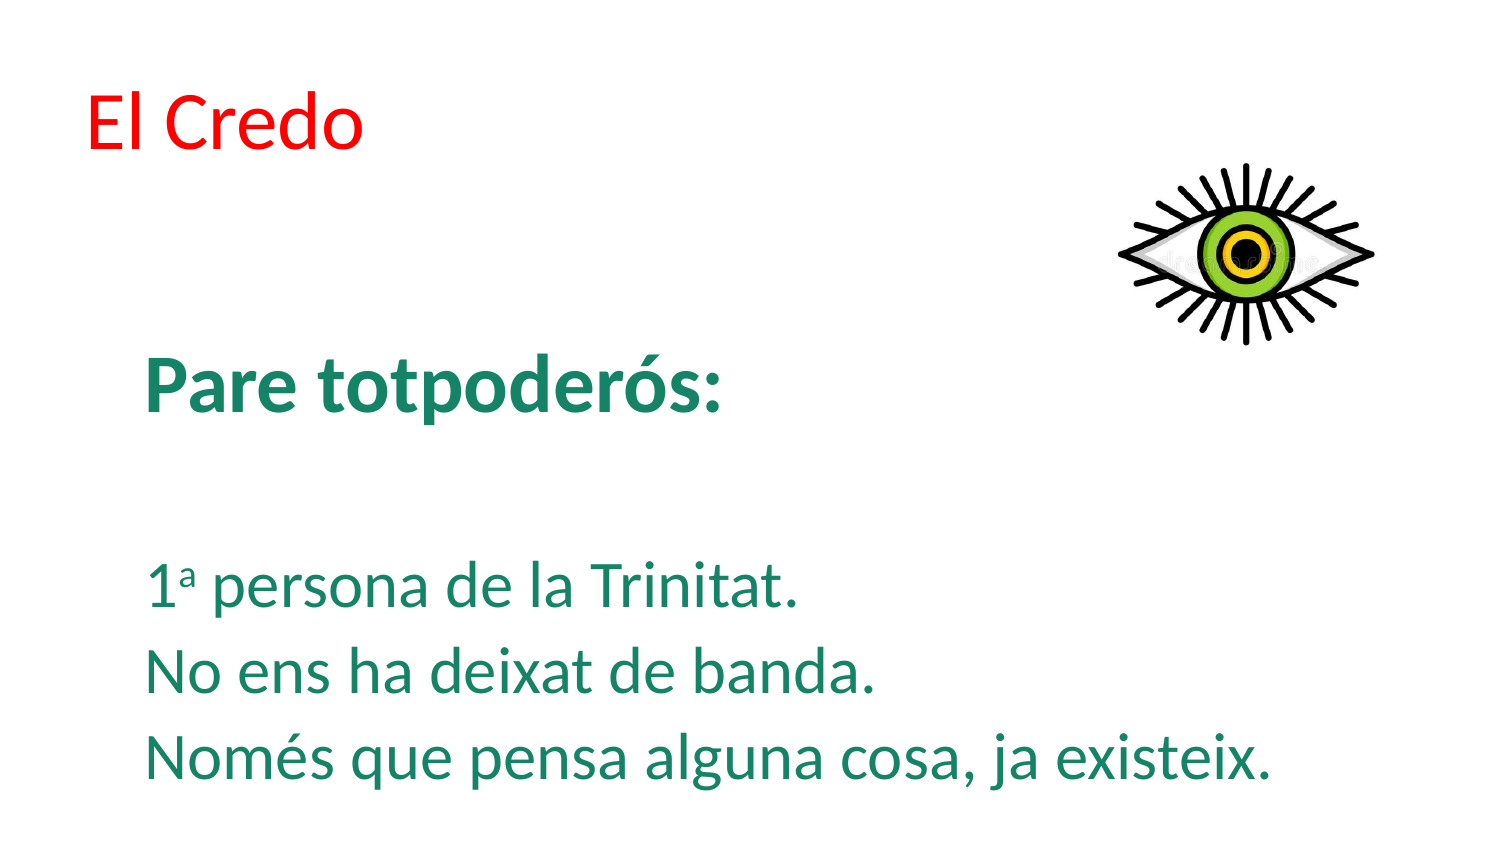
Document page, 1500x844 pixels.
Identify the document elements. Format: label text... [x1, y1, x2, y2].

text_box Pare totpoderós: 1a persona de la Trinitat. No ens ha deixat de banda. Només que pensa alguna cosa, ja existeix. [129, 331, 1406, 790]
text_box El Credo [70, 59, 638, 158]
picture [1027, 35, 1465, 473]
